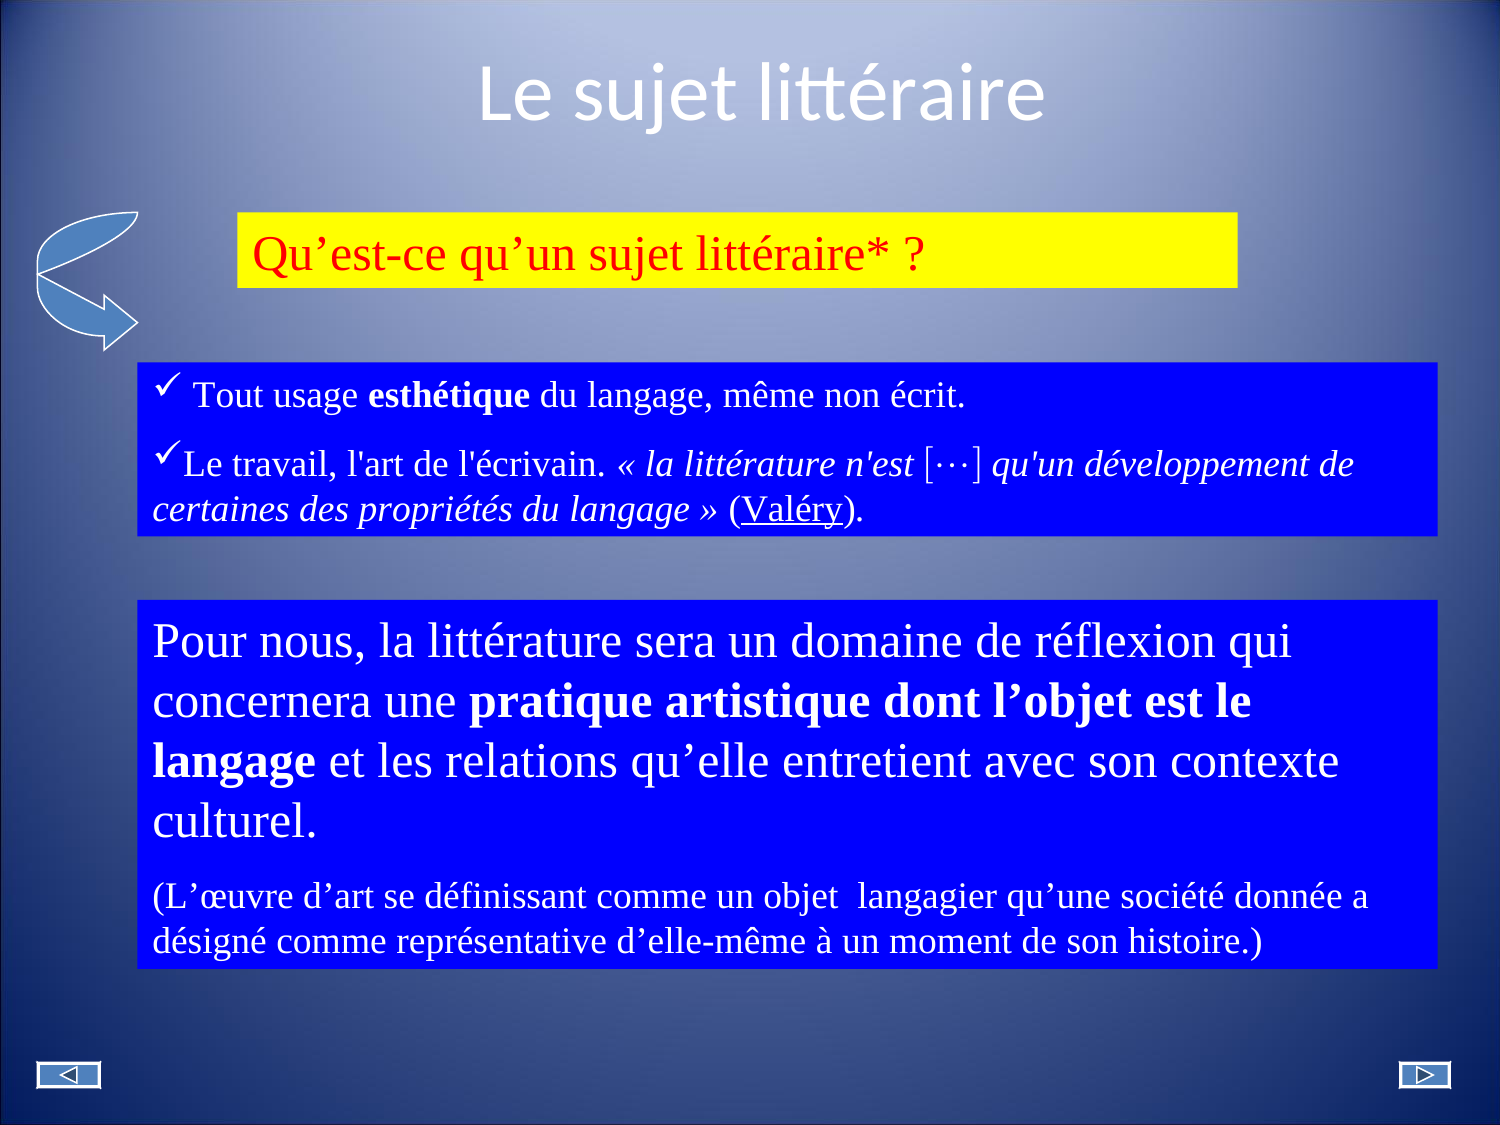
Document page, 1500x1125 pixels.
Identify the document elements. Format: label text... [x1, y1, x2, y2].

title Le sujet littéraire [112, 41, 1413, 159]
picture [0, 0, 1500, 1125]
text_box Tout usage esthétique du langage, même non écrit. Le travail, l'art de l'écrivain. « la littérature n'est  qu'un développement de certaines des propriétés du langage » (Valéry). [137, 362, 1438, 537]
text_box [1401, 1062, 1451, 1088]
text_box [37, 212, 138, 351]
text_box [38, 1062, 101, 1088]
text_box Pour nous, la littérature sera un domaine de réflexion qui concernera une pratique artistique dont l’objet est le langage et les relations qu’elle entretient avec son contexte culturel. (L’œuvre d’art se définissant comme un objet langagier qu’une société donnée a désigné comme représentative d’elle-même à un moment de son histoire.) [137, 599, 1438, 969]
text_box Qu’est-ce qu’un sujet littéraire* ? [237, 212, 1238, 288]
